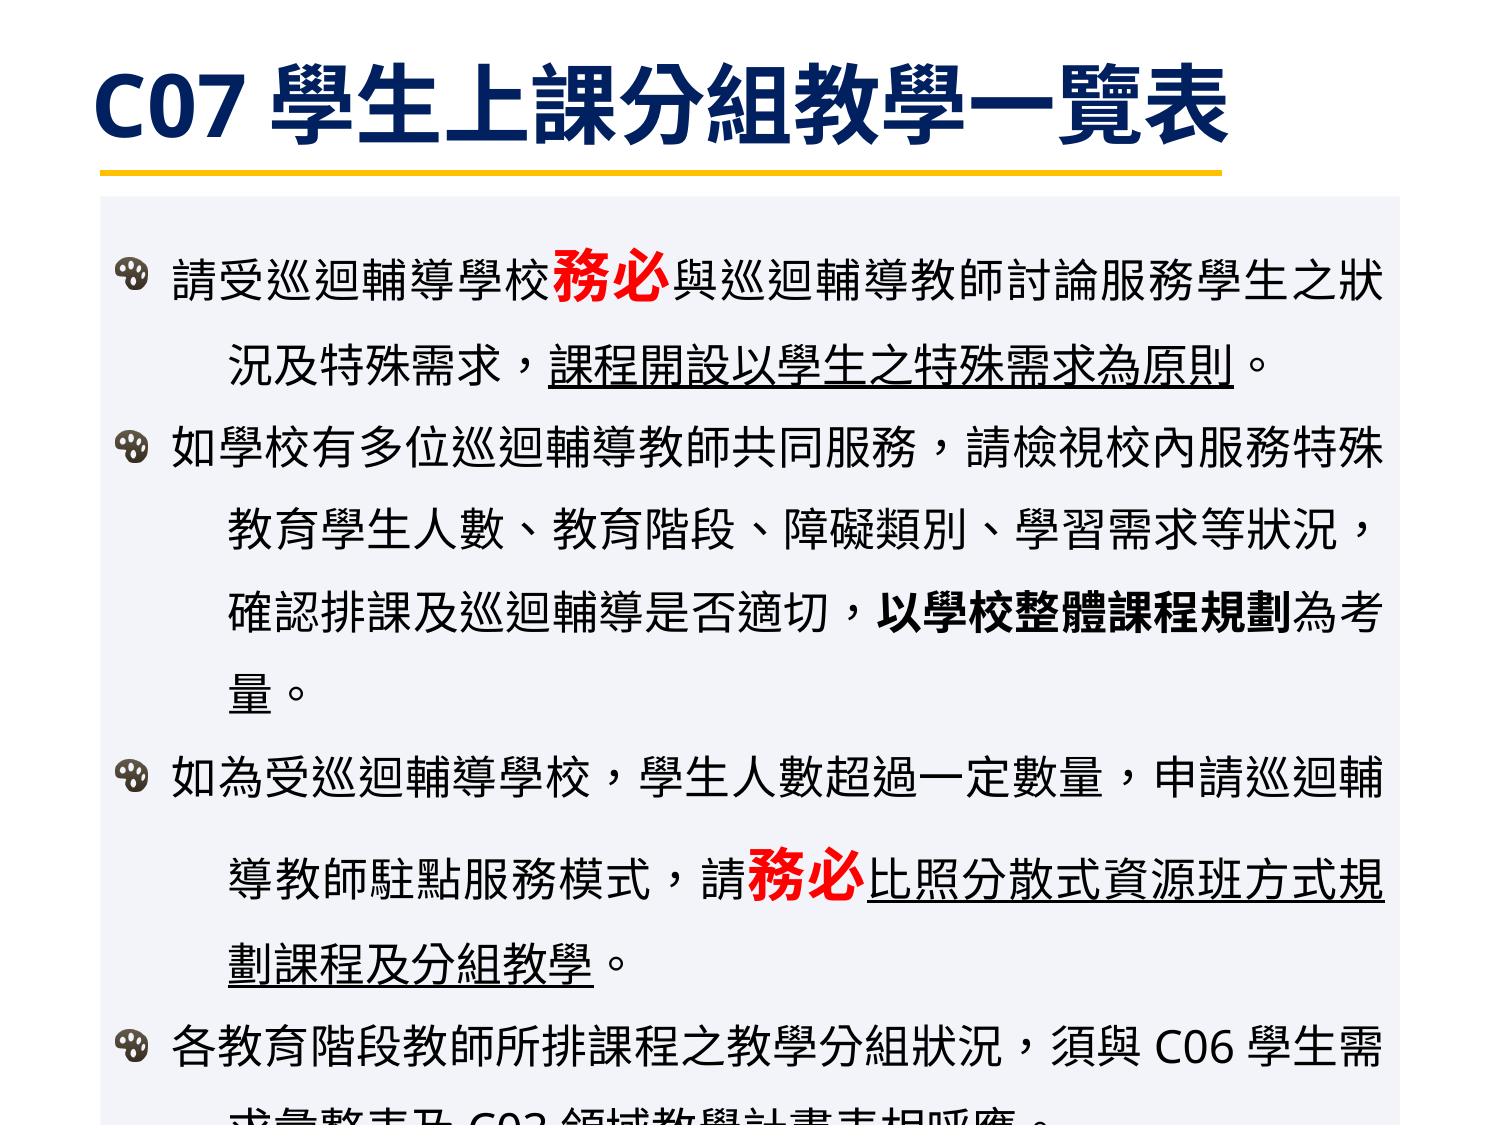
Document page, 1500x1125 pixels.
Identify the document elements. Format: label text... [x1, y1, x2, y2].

text_box C07學生上課分組教學一覽表 [76, 42, 1244, 164]
text_box 請受巡迴輔導學校務必與巡迴輔導教師討論服務學生之狀況及特殊需求，課程開設以學生之特殊需求為原則。 如學校有多位巡迴輔導教師共同服務，請檢視校內服務特殊教育學生人數、教育階段、障礙類別、學習需求等狀況，確認排課及巡迴輔導是否適切，以學校整體課程規劃為考量。 如為受巡迴輔導學校，學生人數超過一定數量，申請巡迴輔導教師駐點服務模式，請務必比照分散式資源班方式規劃課程及分組教學。 各教育階段教師所排課程之教學分組狀況，須與C06學生需求彙整表及C03領域教學計畫表相呼應。 [100, 196, 1400, 1090]
